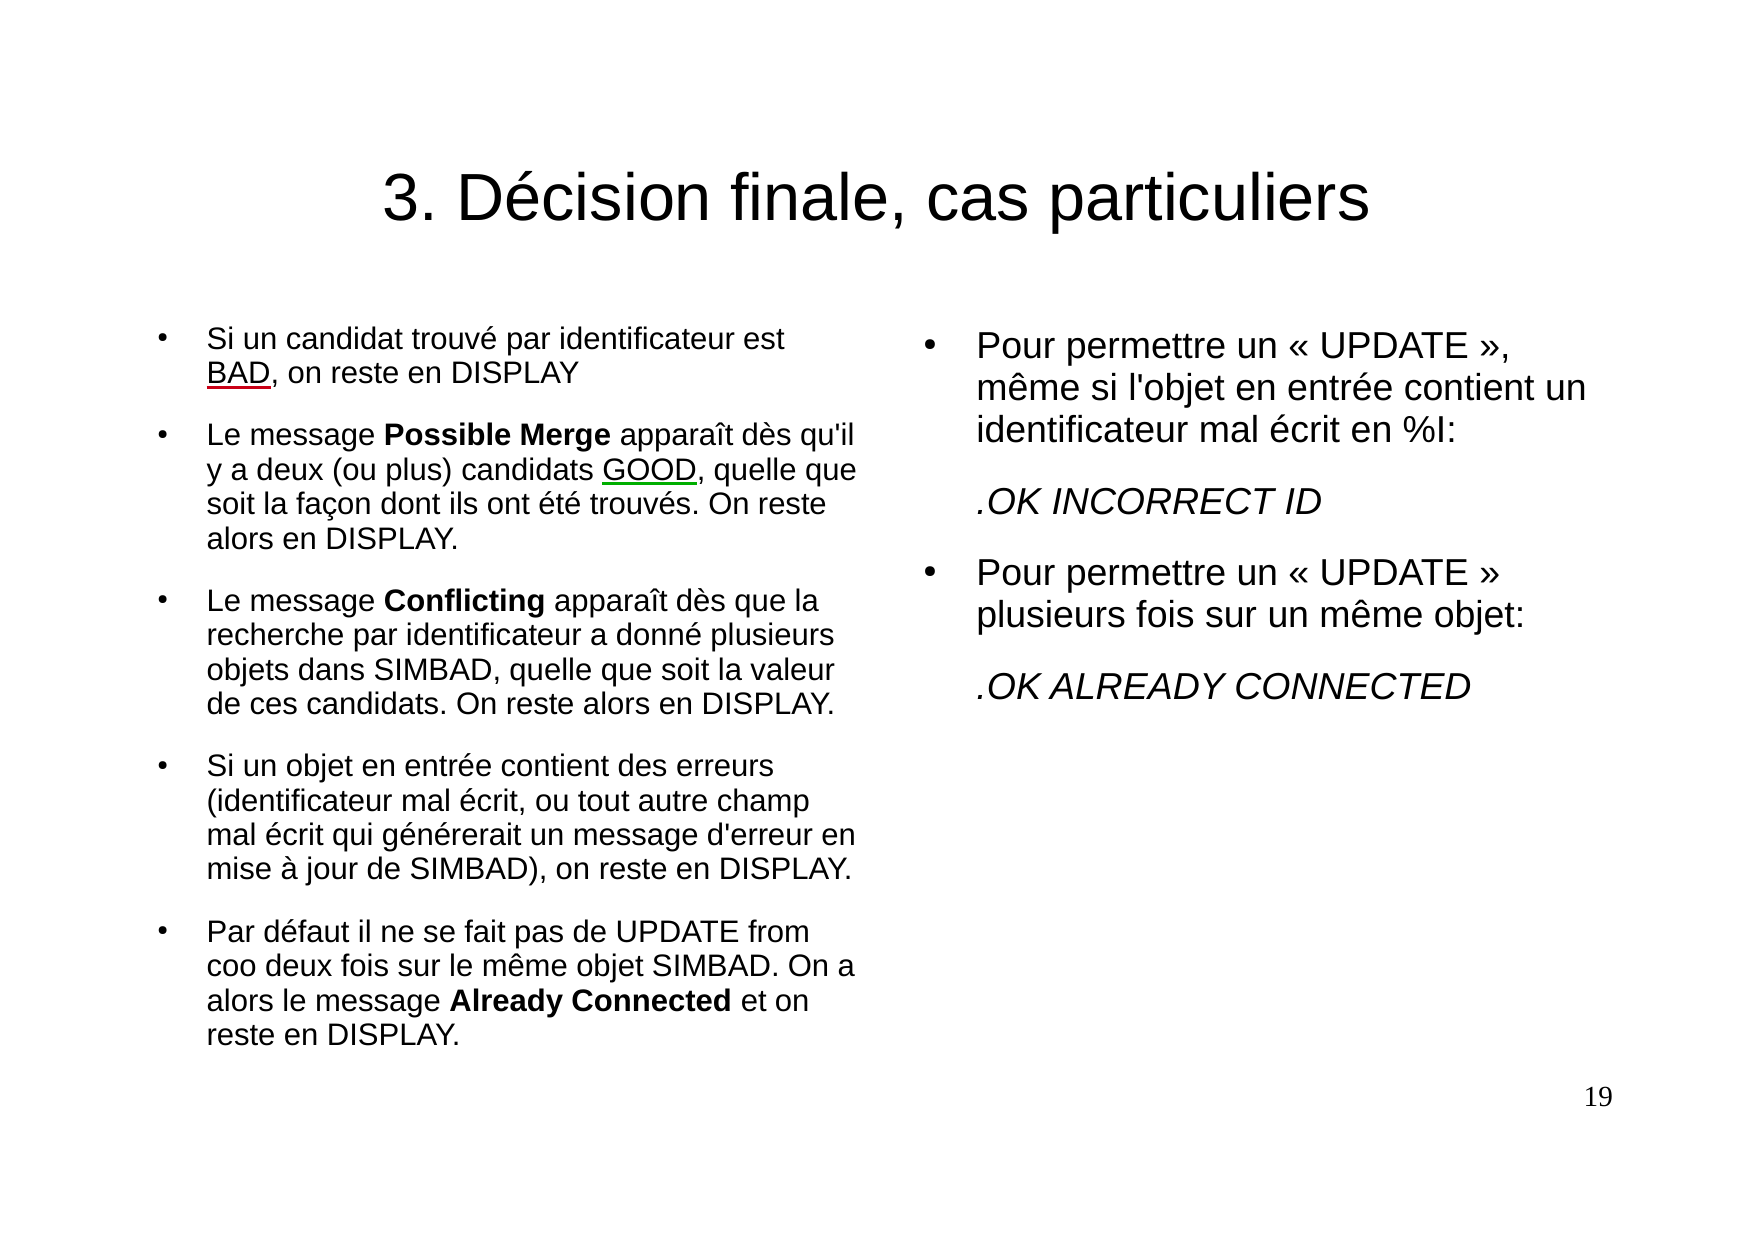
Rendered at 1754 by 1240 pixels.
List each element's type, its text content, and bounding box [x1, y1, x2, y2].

list Si un candidat trouvé par identificateur est BAD, on reste en DISPLAY Le message Possible Merge apparaît dès qu'il y a deux (ou plus) candidats GOOD, quelle que soit la façon dont ils ont été trouvés. On reste alors en DISPLAY. Le message Conflicting apparaît dès que la recherche par identificateur a donné plusieurs objets dans SIMBAD, quelle que soit la valeur de ces candidats. On reste alors en DISPLAY. Si un objet en entrée contient des erreurs (identificateur mal écrit, ou tout autre champ mal écrit qui générerait un message d'erreur en mise à jour de SIMBAD), on reste en DISPLAY. Par défaut il ne se fait pas de UPDATE from coo deux fois sur le même objet SIMBAD. On a alors le message Already Connected et on reste en DISPLAY. [140, 321, 860, 1062]
list Pour permettre un « UPDATE », même si l'objet en entrée contient un identificateur mal écrit en %I: .OK INCORRECT ID Pour permettre un « UPDATE » plusieurs fois sur un même objet: .OK ALREADY CONNECTED [905, 324, 1624, 1065]
title 3. Décision finale, cas particuliers [140, 111, 1614, 284]
